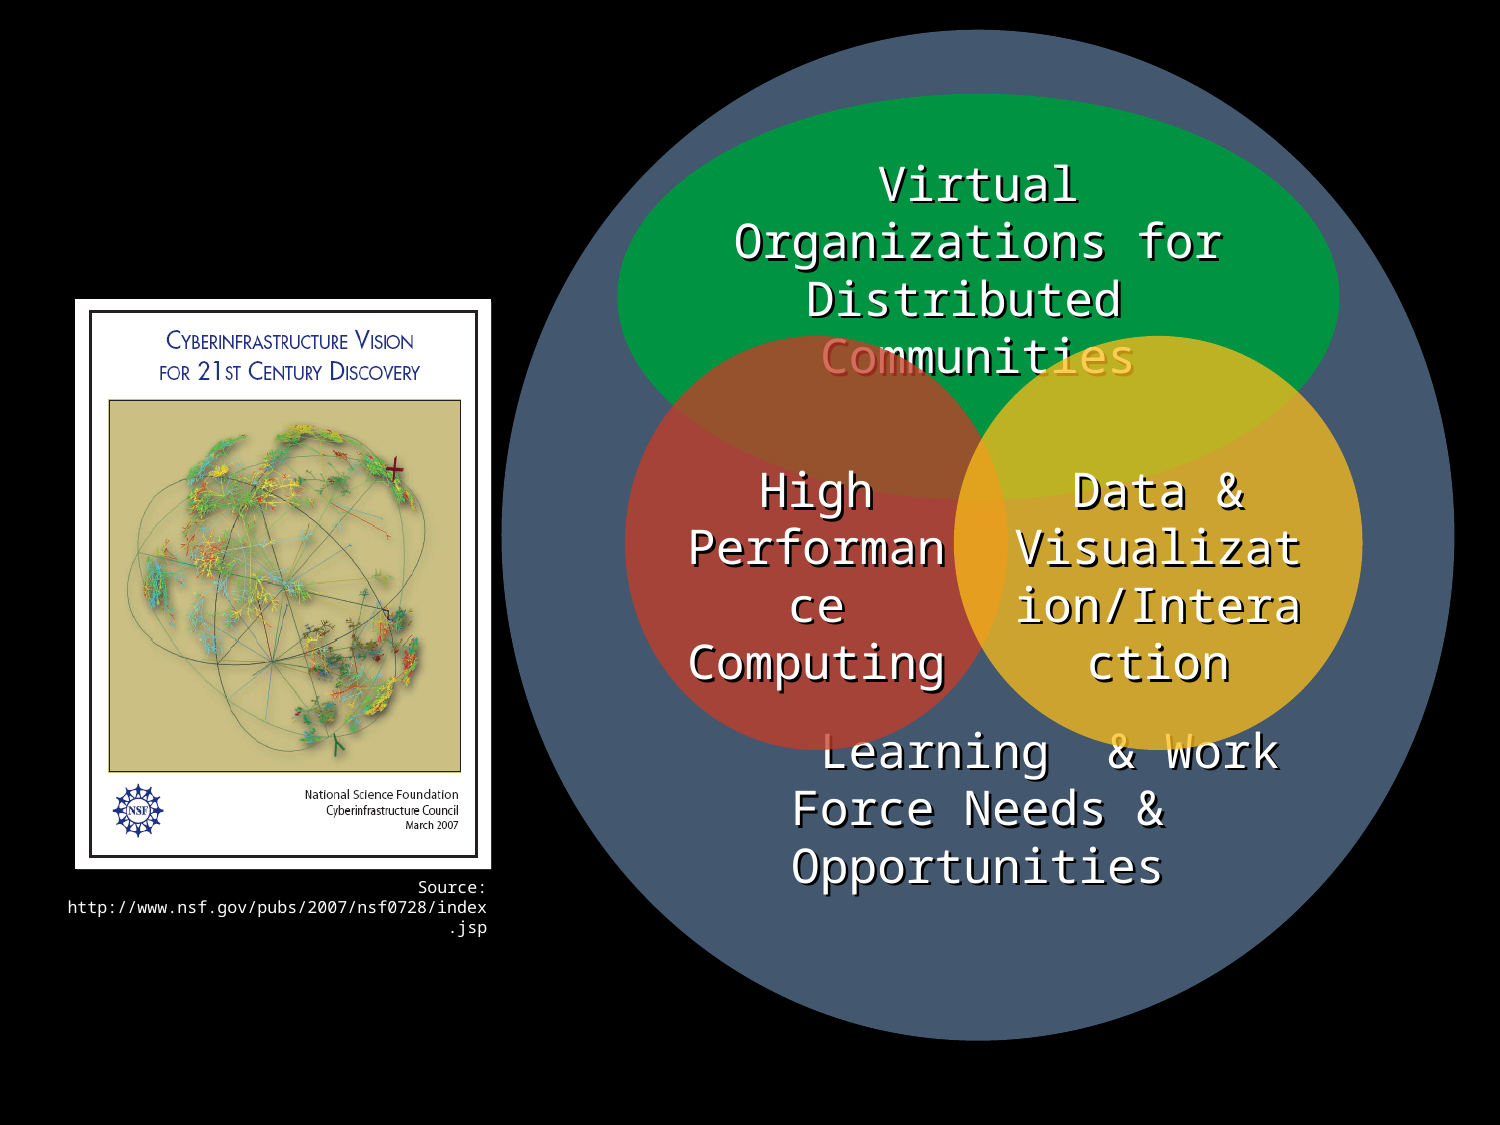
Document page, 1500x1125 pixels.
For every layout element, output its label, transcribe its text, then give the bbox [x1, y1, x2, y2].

picture [75, 299, 491, 869]
text_box Data & Visualization/Interaction [953, 335, 1363, 751]
text_box Learning & Work Force Needs & Opportunities [501, 29, 1455, 1041]
text_box High Performance Computing [624, 335, 982, 751]
text_box Source: http://www.nsf.gov/pubs/2007/nsf0728/index.jsp [53, 871, 497, 942]
text_box Virtual Organizations for Distributed Communities [617, 93, 1340, 437]
